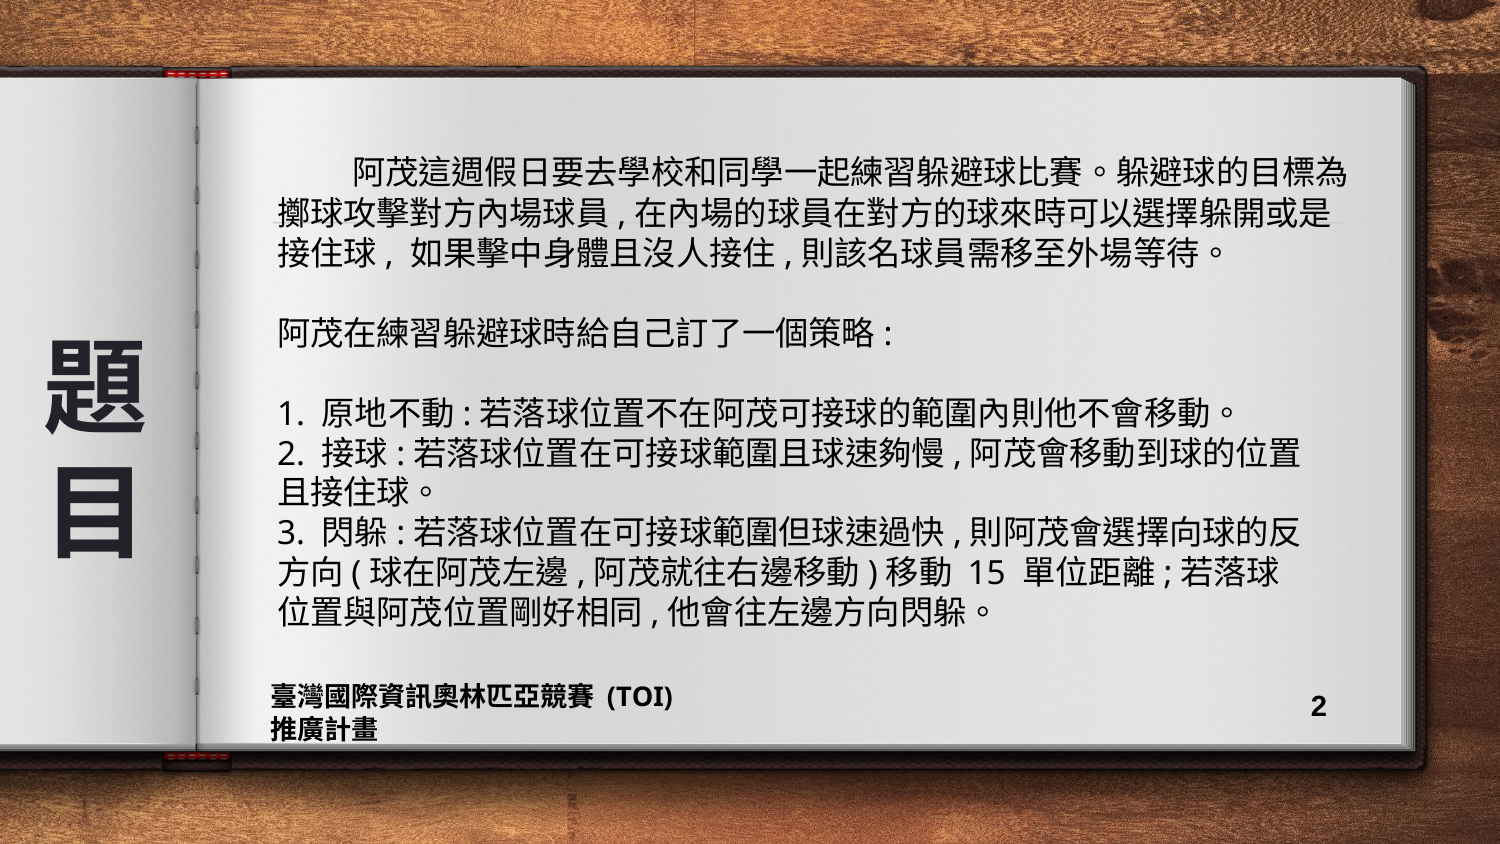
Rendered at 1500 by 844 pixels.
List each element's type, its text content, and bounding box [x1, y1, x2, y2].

text_box 阿茂這週假日要去學校和同學一起練習躲避球比賽。躲避球的目標為擲球攻擊對方內場球員,在內場的球員在對方的球來時可以選擇躲開或是接住球, 如果擊中身體且沒人接住,則該名球員需移至外場等待。 阿茂在練習躲避球時給自己訂了一個策略: 1. 原地不動:若落球位置不在阿茂可接球的範圍內則他不會移動。 2. 接球:若落球位置在可接球範圍且球速夠慢,阿茂會移動到球的位置 且接住球。 3. 閃躲:若落球位置在可接球範圍但球速過快,則阿茂會選擇向球的反 方向(球在阿茂左邊,阿茂就往右邊移動)移動 15 單位距離;若落球 位置與阿茂位置剛好相同,他會往左邊方向閃躲。 [262, 140, 1366, 649]
text_box 題 目 [28, 306, 210, 552]
text_box [1295, 672, 1386, 737]
